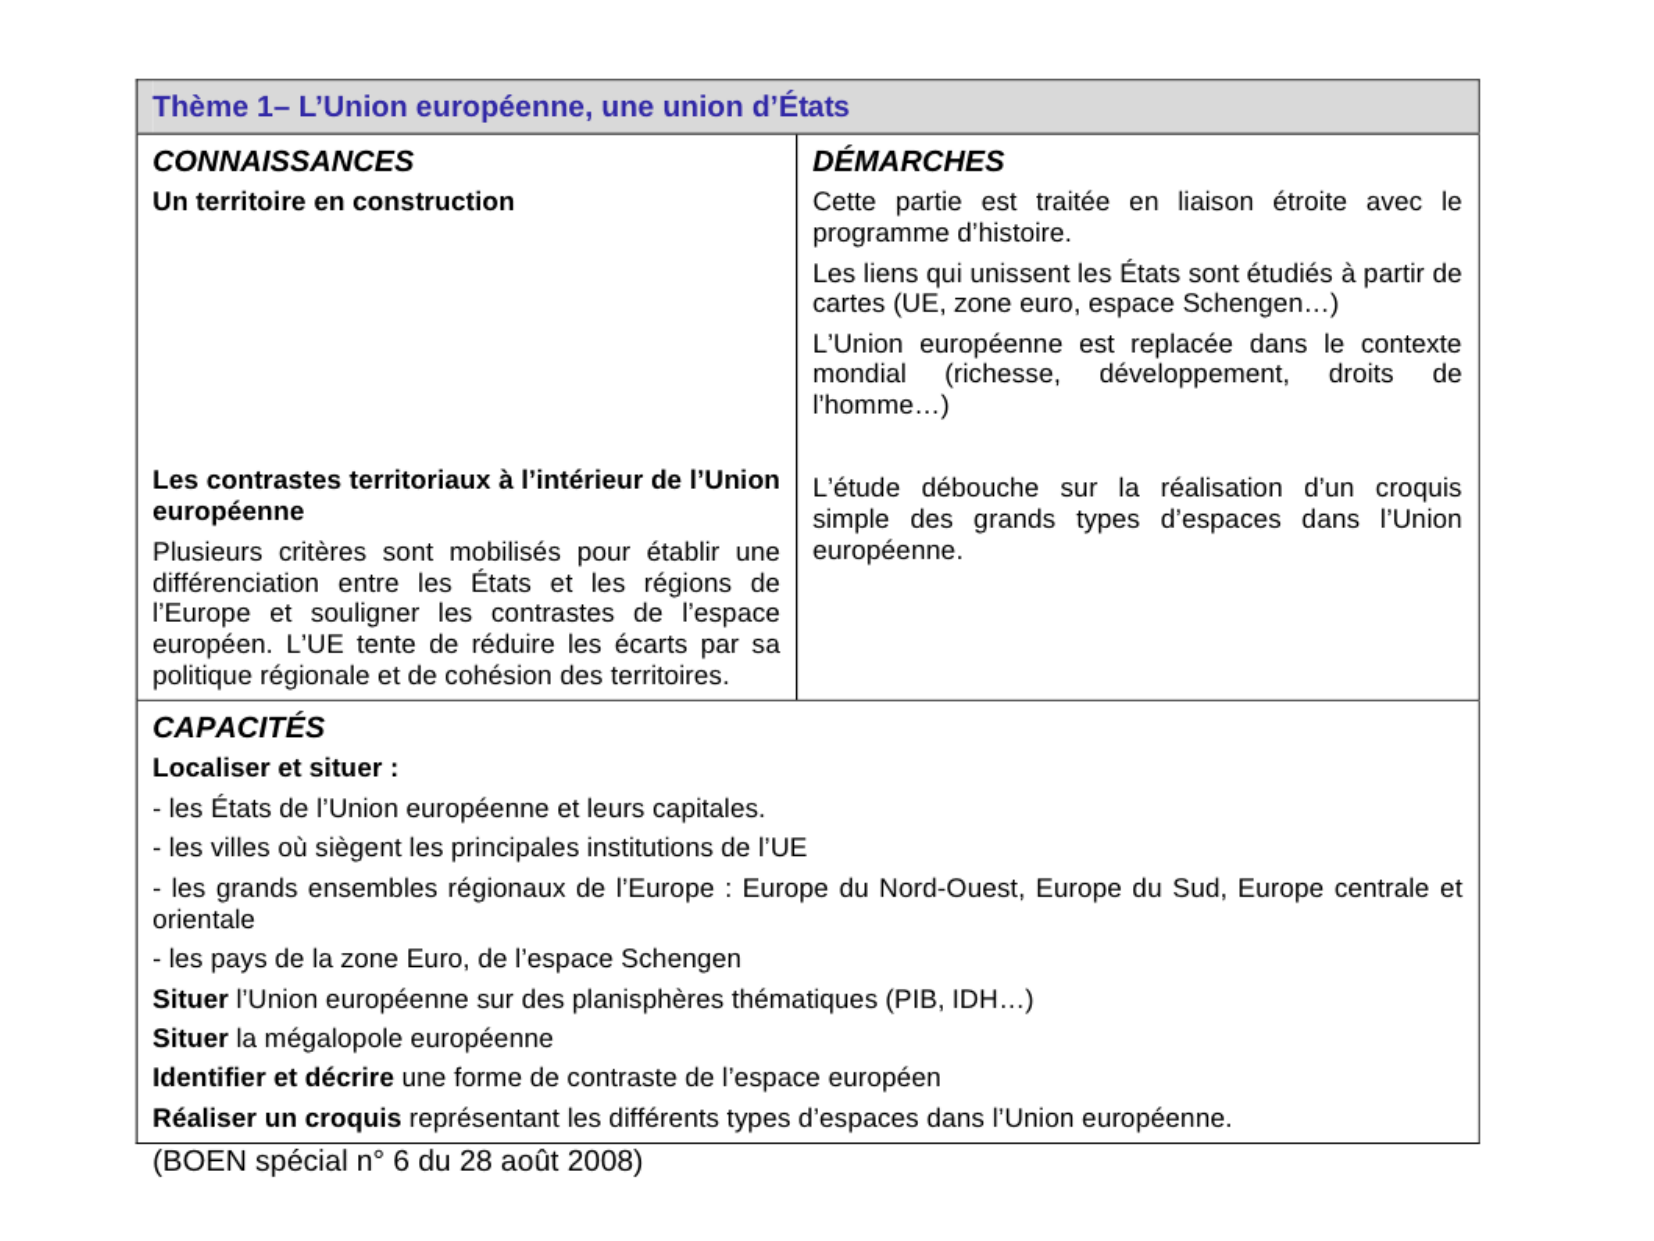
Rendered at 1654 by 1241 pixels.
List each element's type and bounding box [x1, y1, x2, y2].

picture [118, 65, 1557, 1185]
